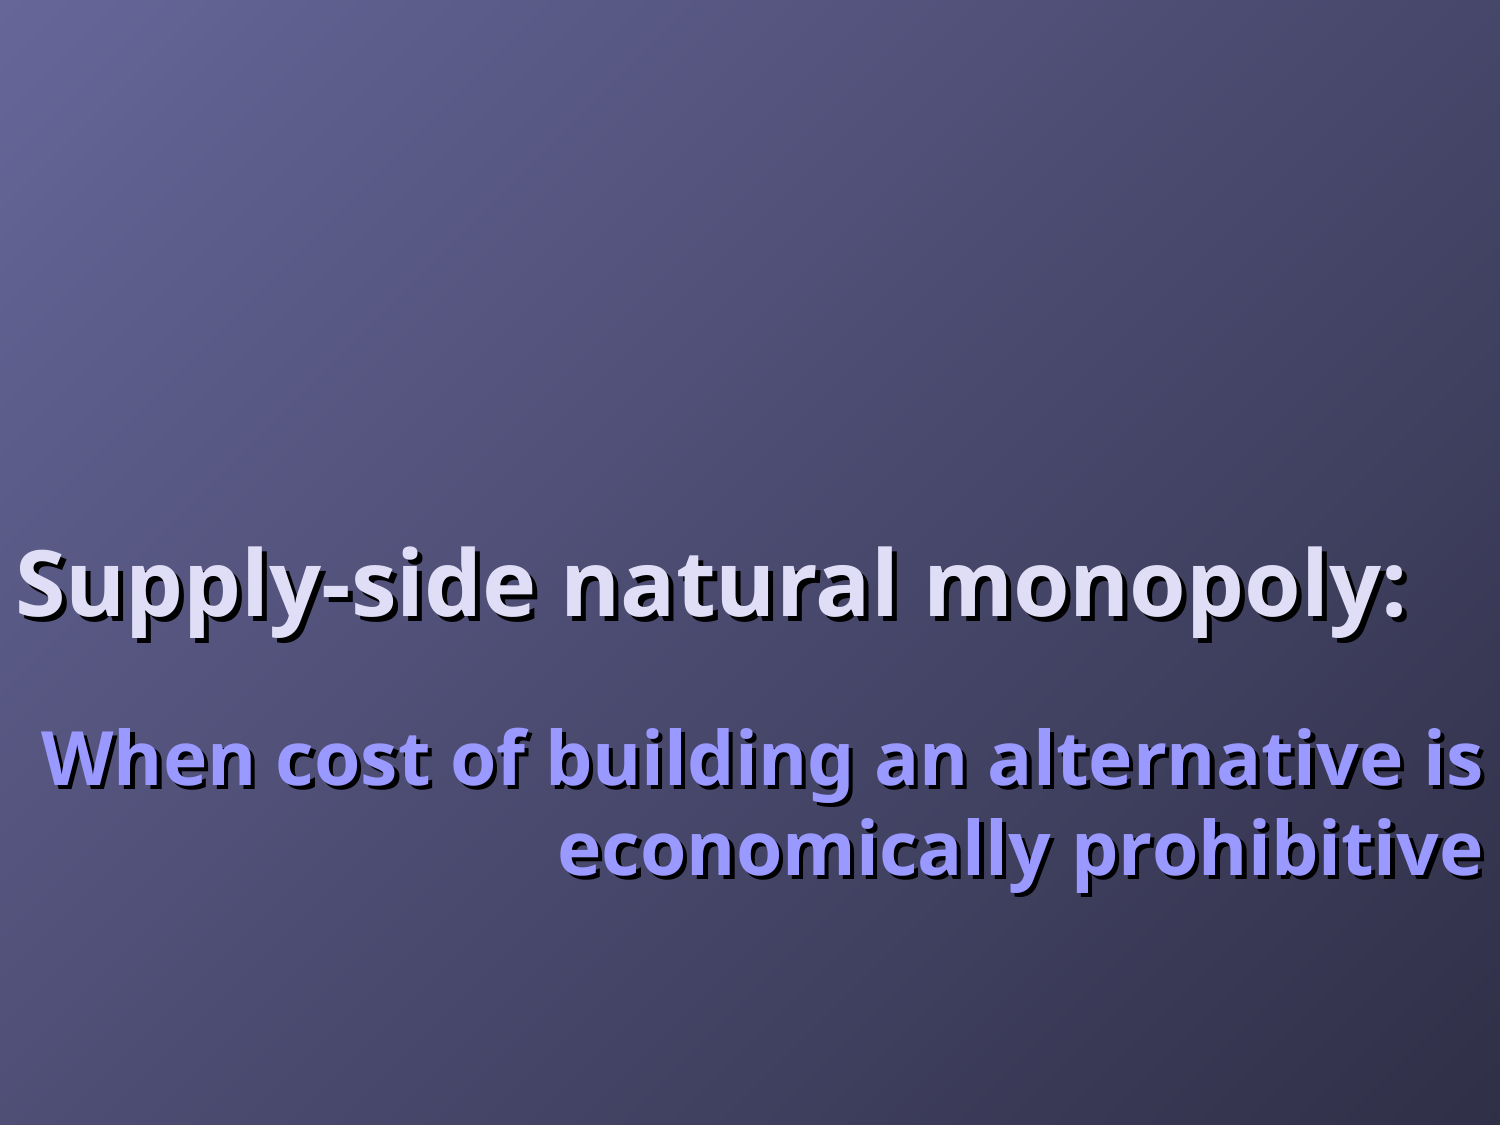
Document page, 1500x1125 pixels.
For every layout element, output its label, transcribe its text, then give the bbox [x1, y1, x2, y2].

text_box When cost of building an alternative is economically prohibitive [0, 663, 1500, 938]
title Supply-side natural monopoly: [0, 487, 1500, 663]
